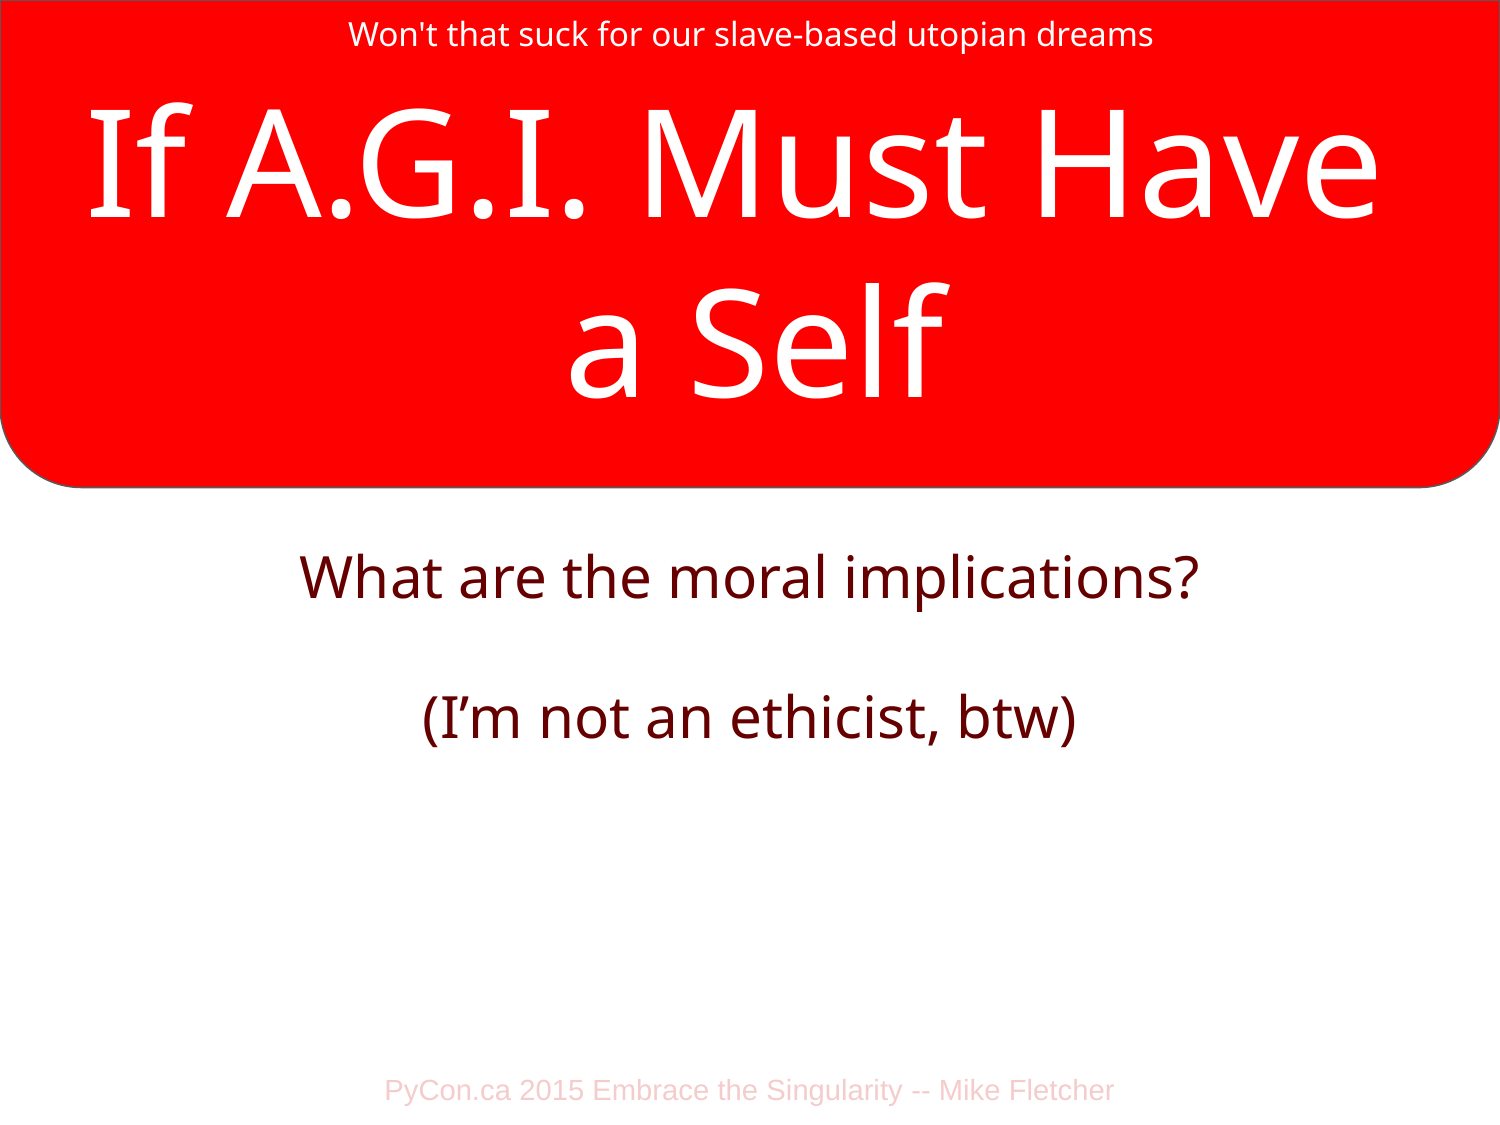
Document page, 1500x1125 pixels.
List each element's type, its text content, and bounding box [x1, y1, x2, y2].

subtitle What are the moral implications? (I’m not an ethicist, btw) [0, 525, 1500, 1107]
title If A.G.I. Must Have a Self [28, 65, 1480, 488]
subtitle Won't that suck for our slave-based utopian dreams [1, 0, 1500, 65]
